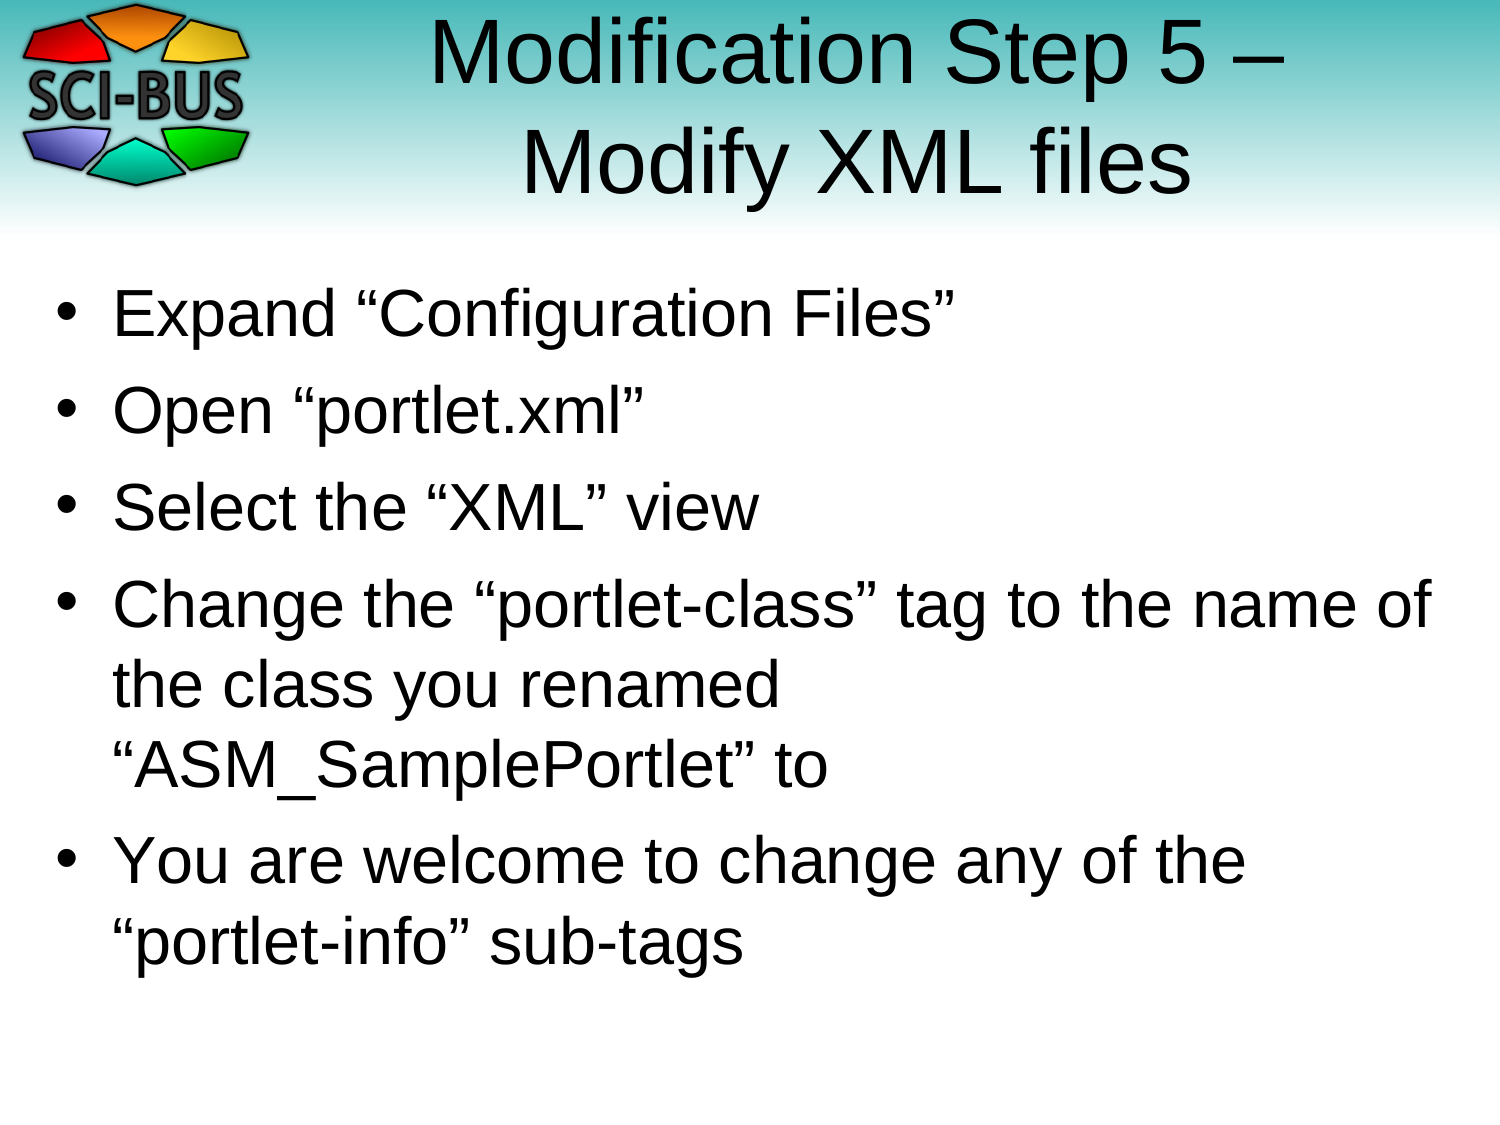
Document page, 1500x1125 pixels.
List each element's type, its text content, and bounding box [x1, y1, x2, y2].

list Expand “Configuration Files” Open “portlet.xml” Select the “XML” view Change the “portlet-class” tag to the name of the class you renamed “ASM_SamplePortlet” to You are welcome to change any of the “portlet-info” sub-tags [41, 262, 1459, 1006]
title Modification Step 5 – Modify XML files [289, 0, 1425, 220]
picture [17, 0, 254, 192]
